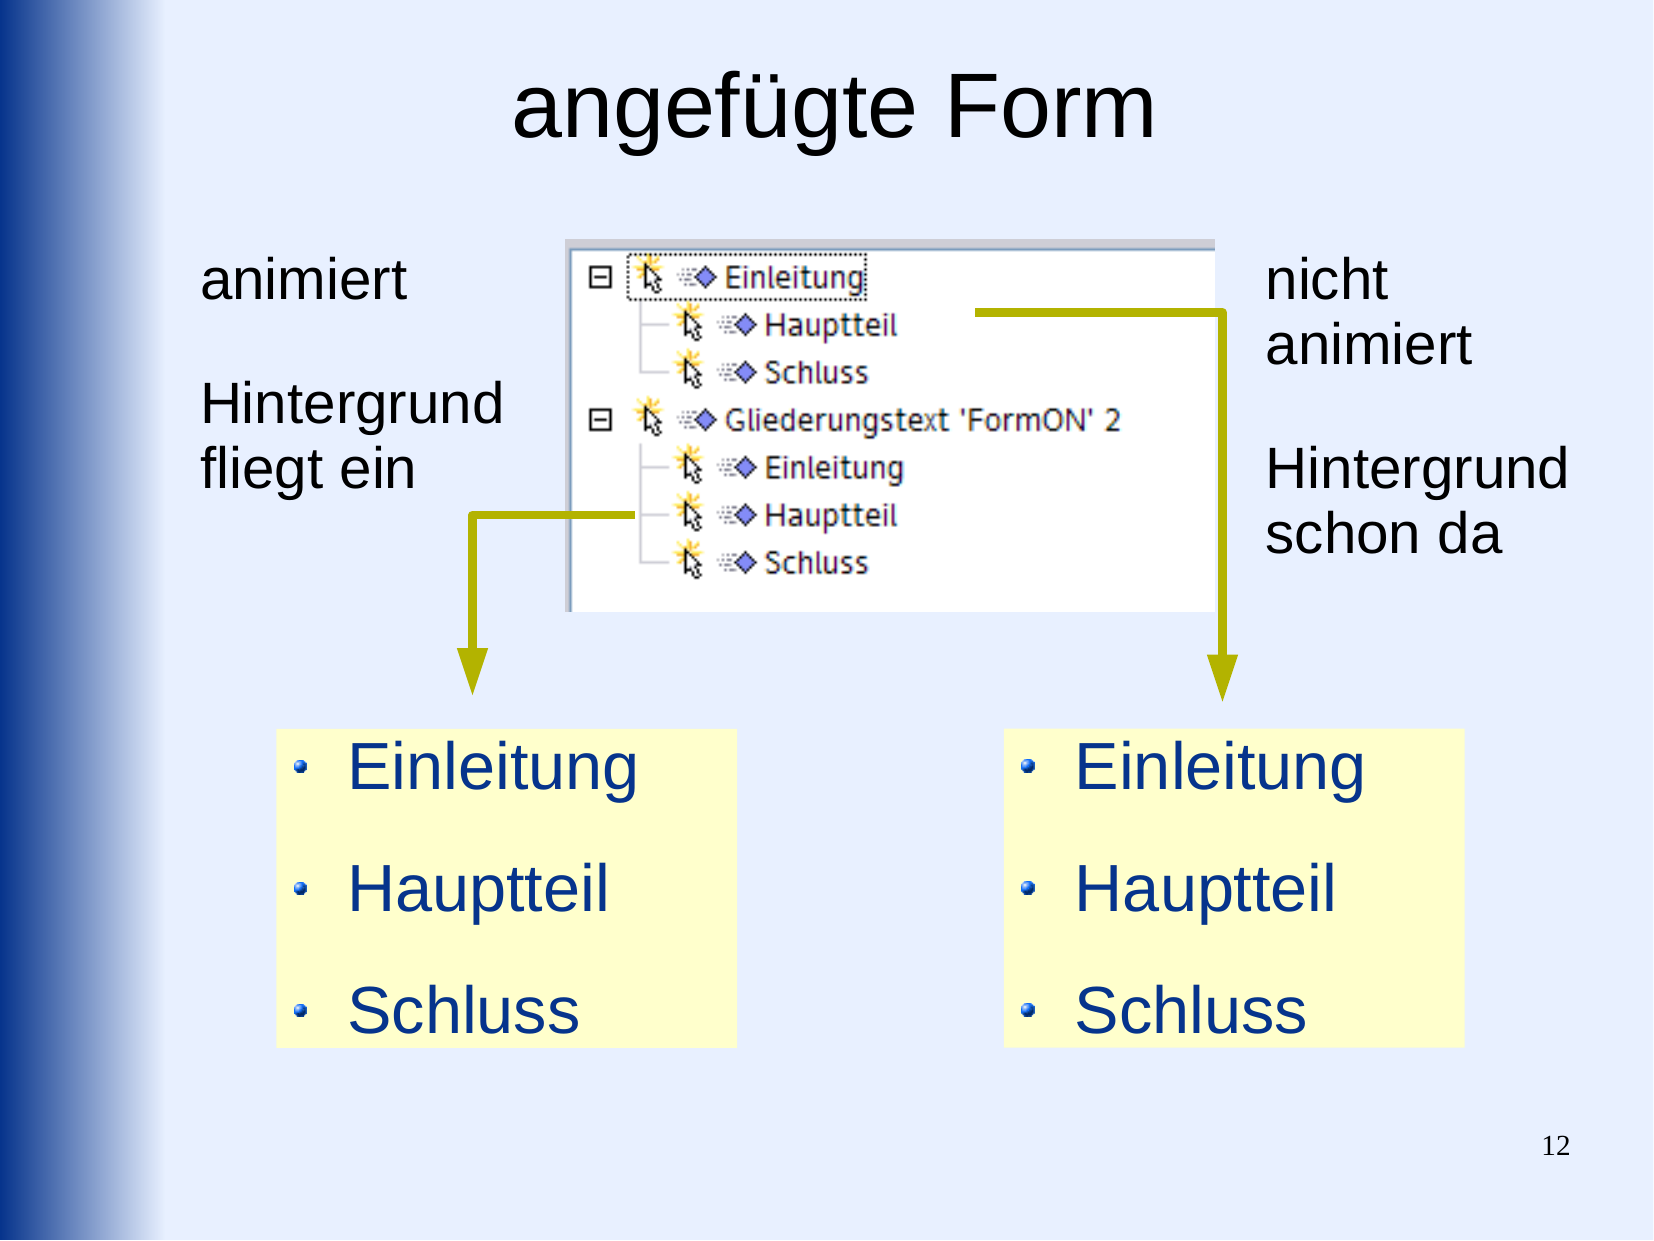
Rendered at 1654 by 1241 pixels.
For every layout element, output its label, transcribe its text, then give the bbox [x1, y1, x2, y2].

list Einleitung Hauptteil Schluss [276, 728, 738, 1048]
text_box nicht animiert Hintergrund schon da [1250, 239, 1615, 573]
title angefügte Form [0, 1, 1654, 210]
picture [565, 239, 1215, 612]
text_box animiert Hintergrund fliegt ein [185, 239, 551, 508]
list Einleitung Hauptteil Schluss [1003, 728, 1465, 1048]
